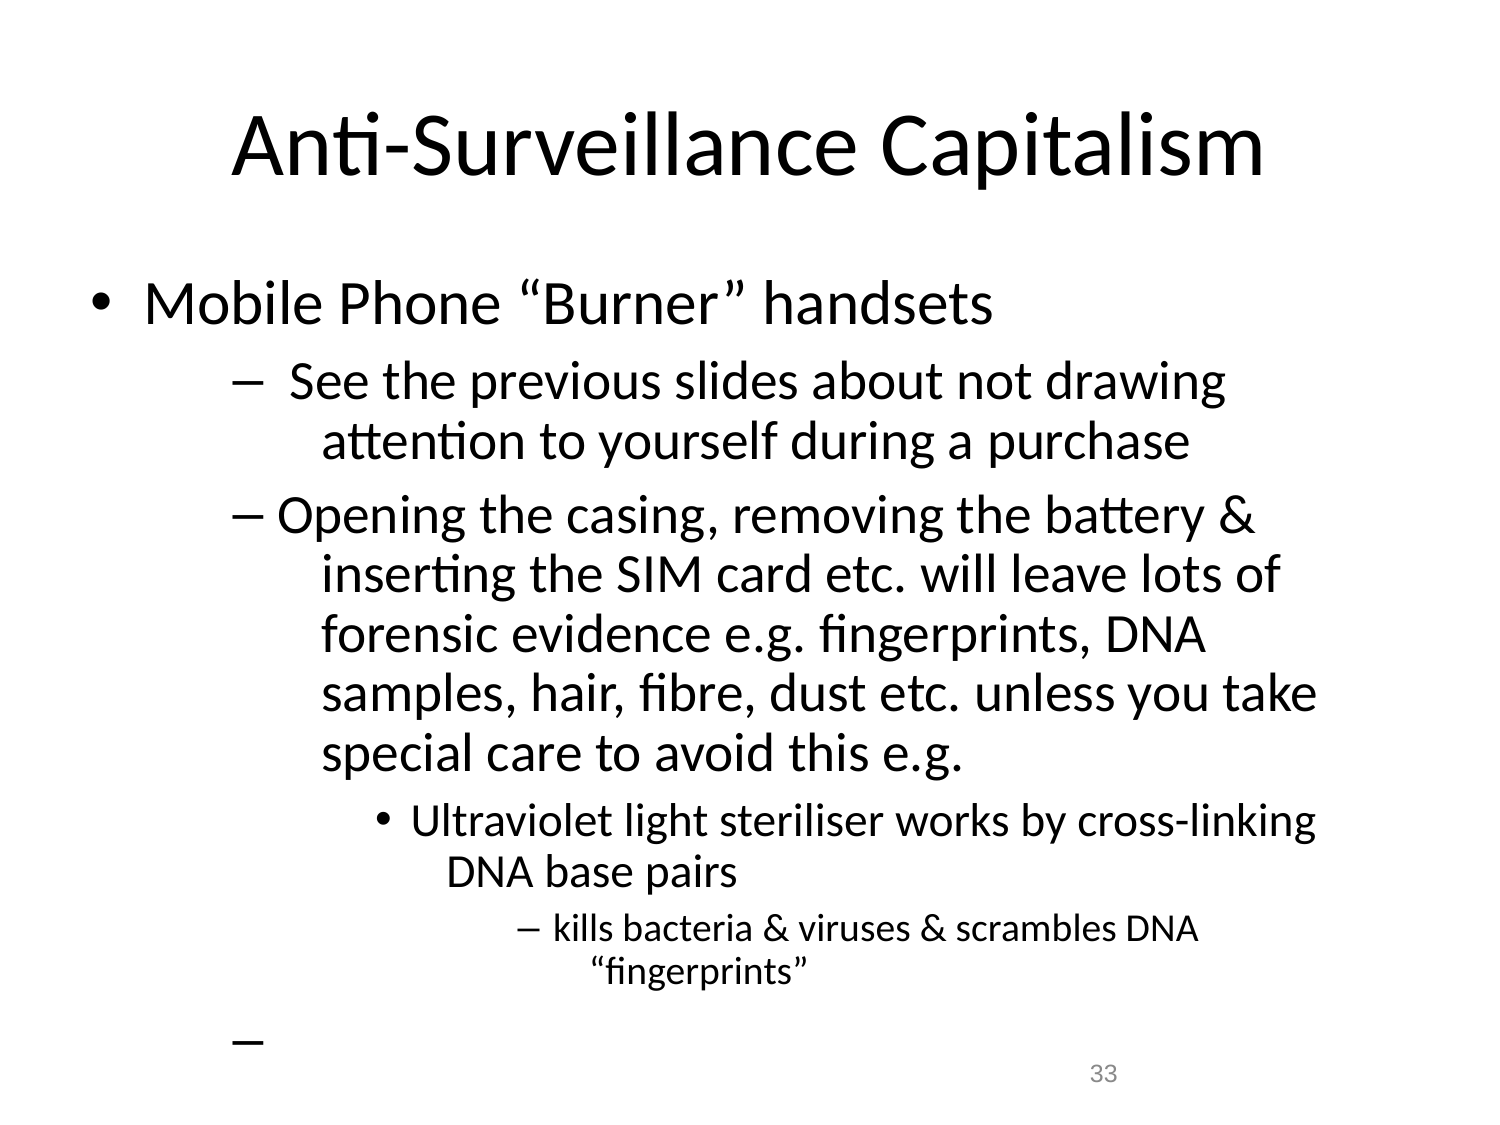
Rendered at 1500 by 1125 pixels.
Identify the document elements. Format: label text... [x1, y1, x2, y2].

title Anti-Surveillance Capitalism [75, 45, 1426, 233]
text_box 25 [1074, 1042, 1426, 1103]
list Mobile Phone “Burner” handsets See the previous slides about not drawing attention to yourself during a purchase Opening the casing, removing the battery & inserting the SIM card etc. will leave lots of forensic evidence e.g. fingerprints, DNA samples, hair, fibre, dust etc. unless you take special care to avoid this e.g. Ultraviolet light steriliser works by cross-linking DNA base pairs kills bacteria & viruses & scrambles DNA “fingerprints” [75, 262, 1426, 1005]
